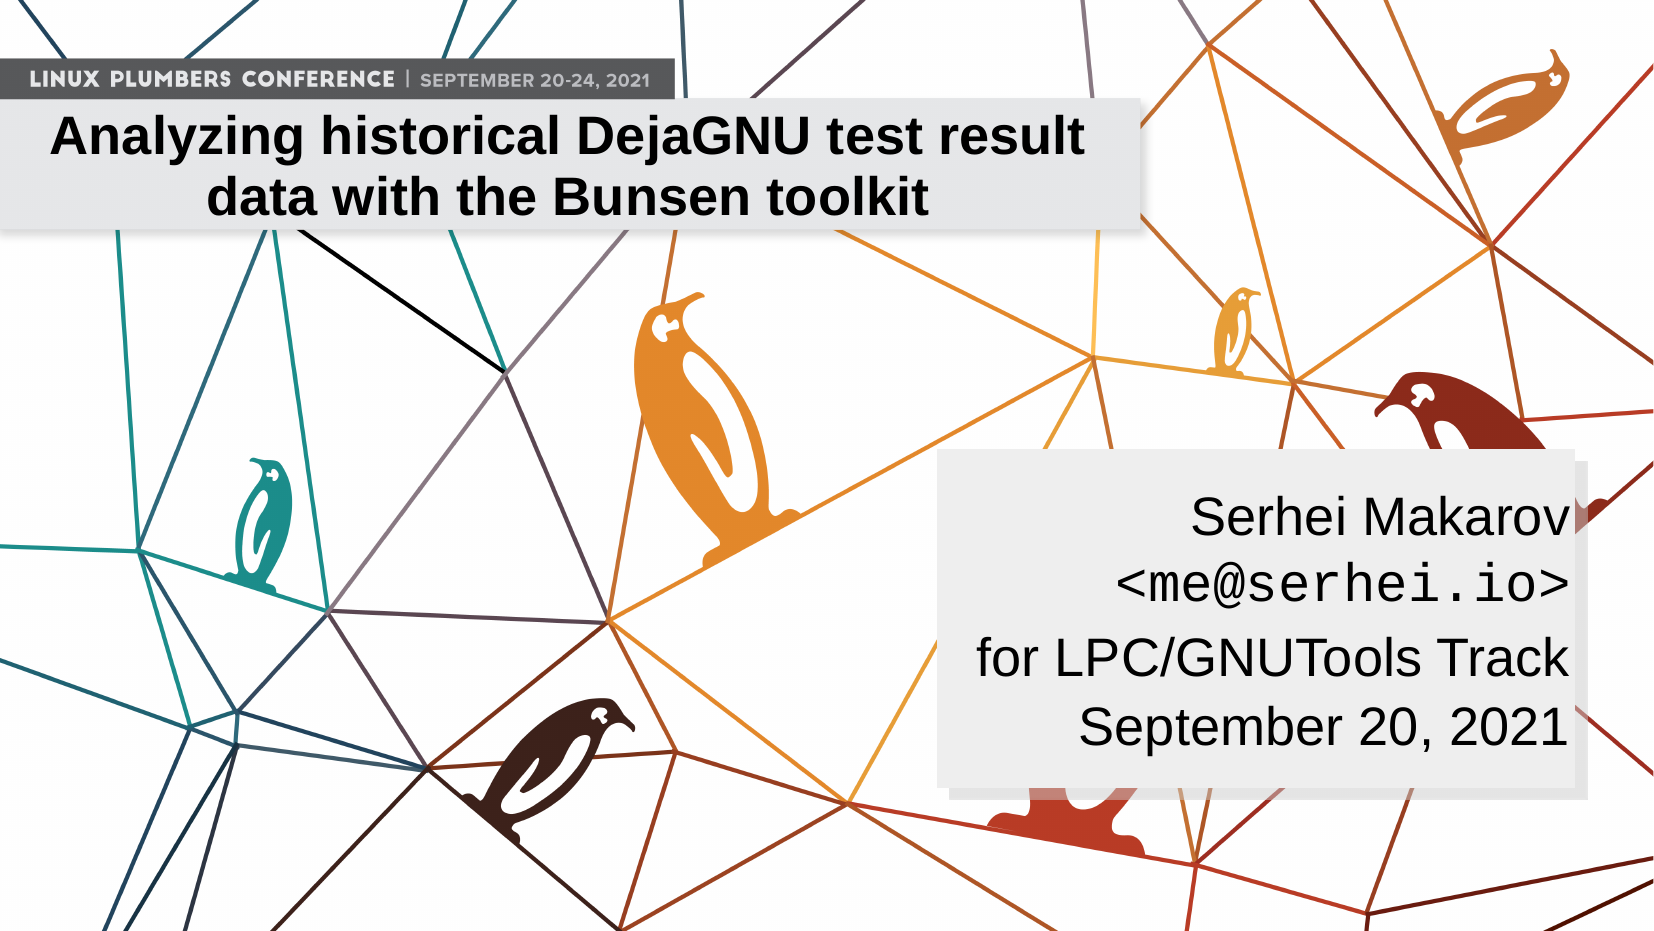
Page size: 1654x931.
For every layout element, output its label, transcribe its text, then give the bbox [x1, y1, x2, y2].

picture [0, 0, 1654, 931]
text_box [937, 449, 1575, 788]
title Analyzing historical DejaGNU test result data with the Bunsen toolkit [11, 63, 1126, 269]
subtitle Serhei Makarov <me@serhei.io> for LPC/GNUTools Track September 20, 2021 [82, 217, 1571, 758]
